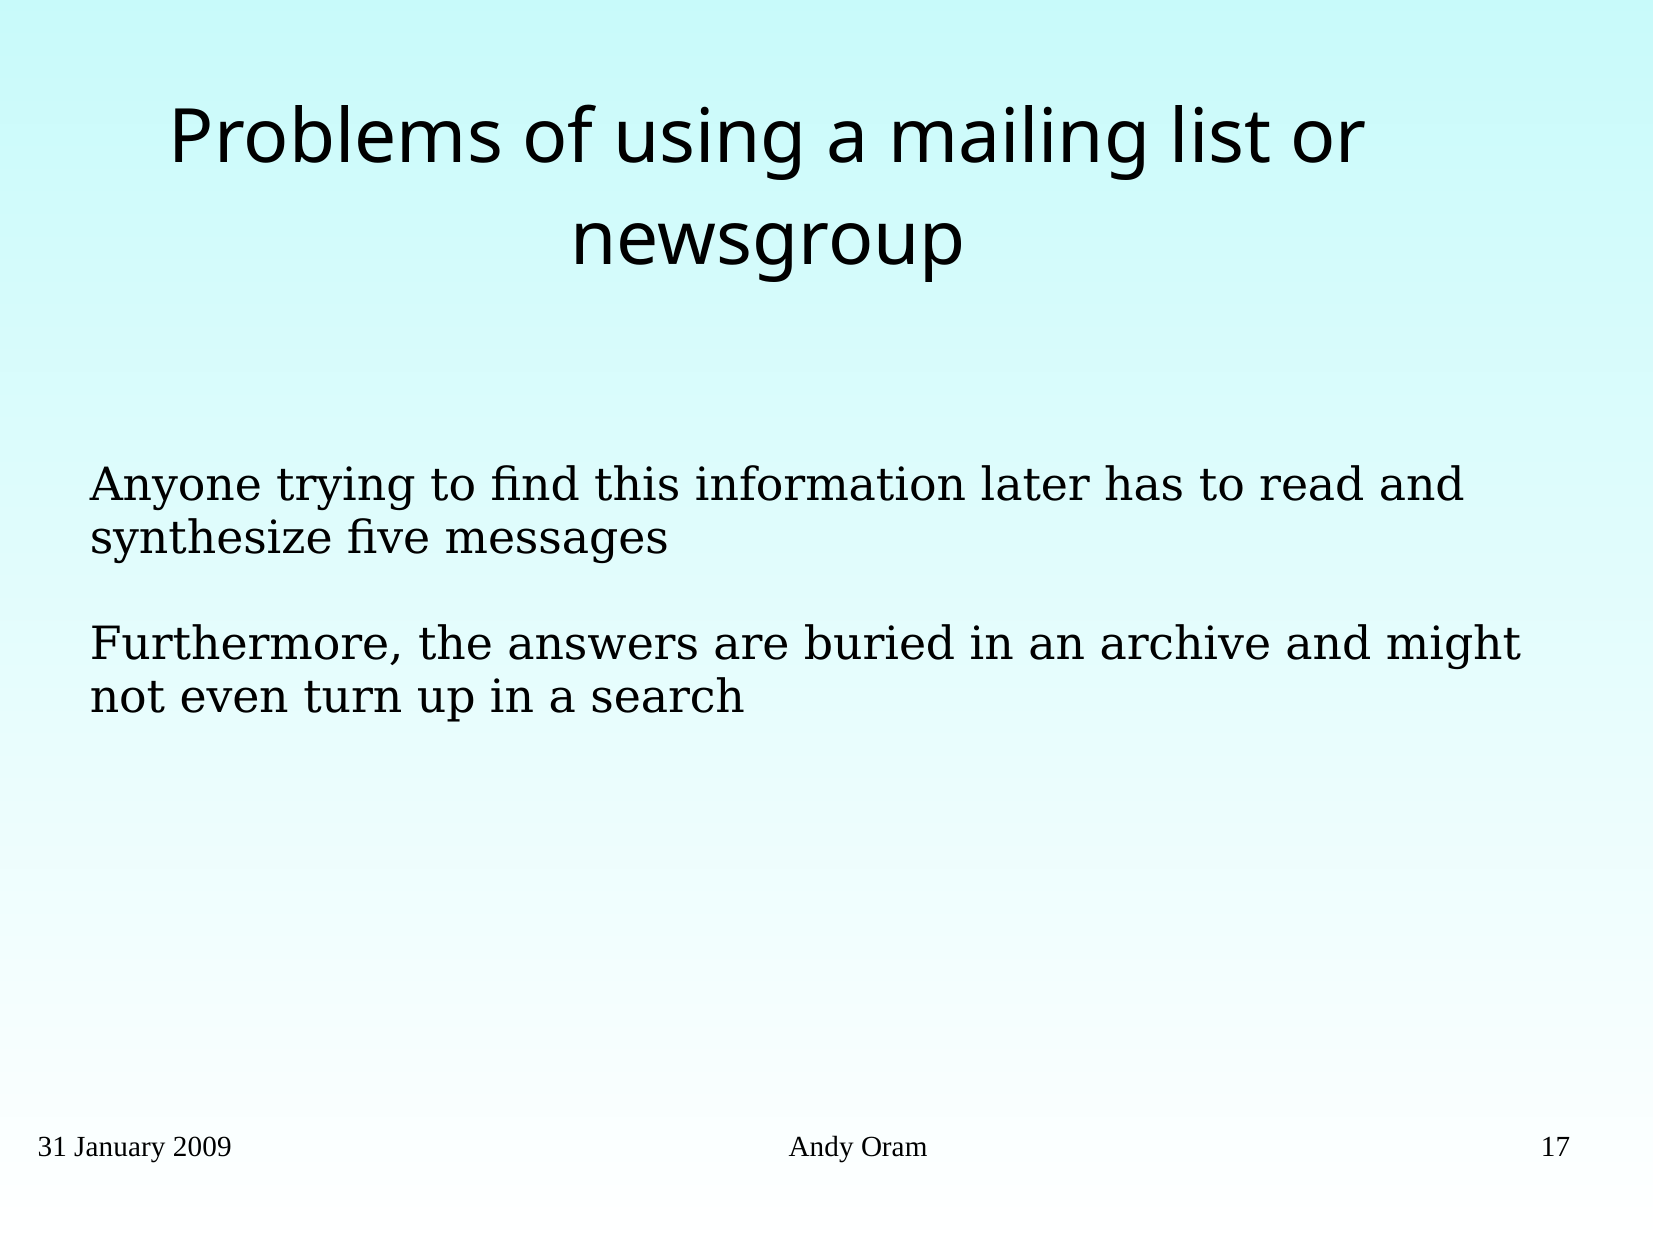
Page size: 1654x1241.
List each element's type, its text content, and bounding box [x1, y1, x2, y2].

text_box Anyone trying to find this information later has to read and synthesize five messages Furthermore, the answers are buried in an archive and might not even turn up in a search [75, 450, 1538, 785]
text_box Problems of using a mailing list or newsgroup [150, 75, 1388, 484]
